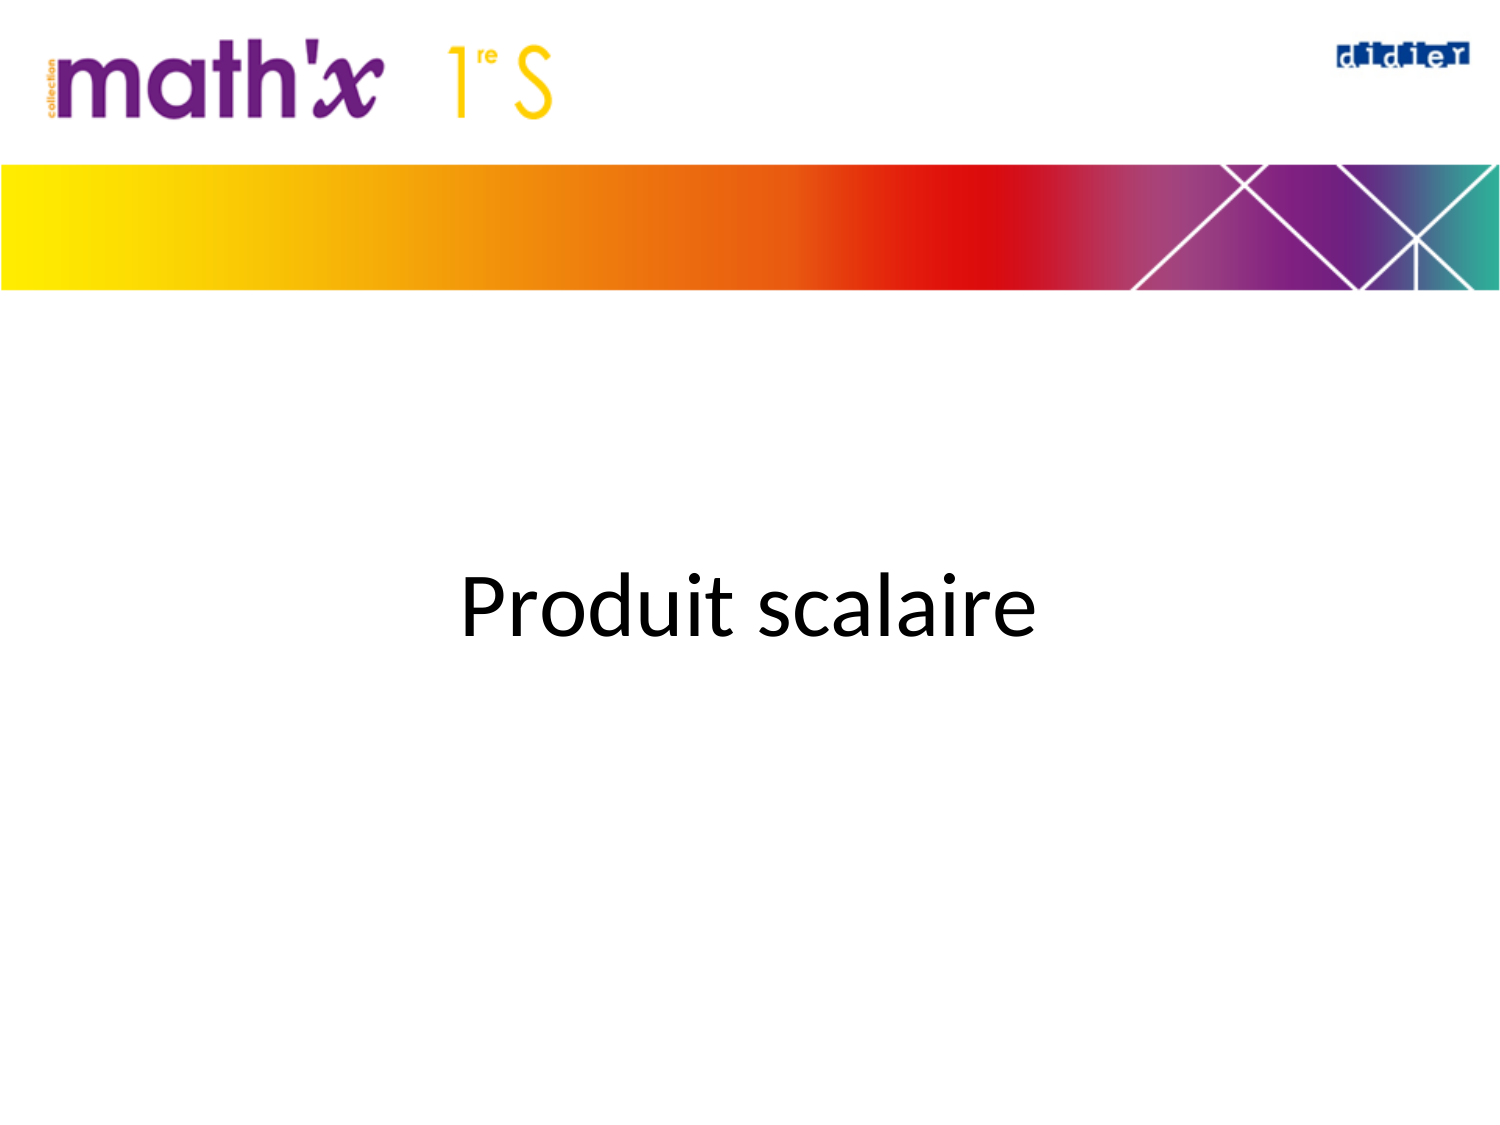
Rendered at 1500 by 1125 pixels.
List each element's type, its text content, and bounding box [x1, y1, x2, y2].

picture [0, 0, 1500, 292]
title Produit scalaire [112, 479, 1388, 721]
